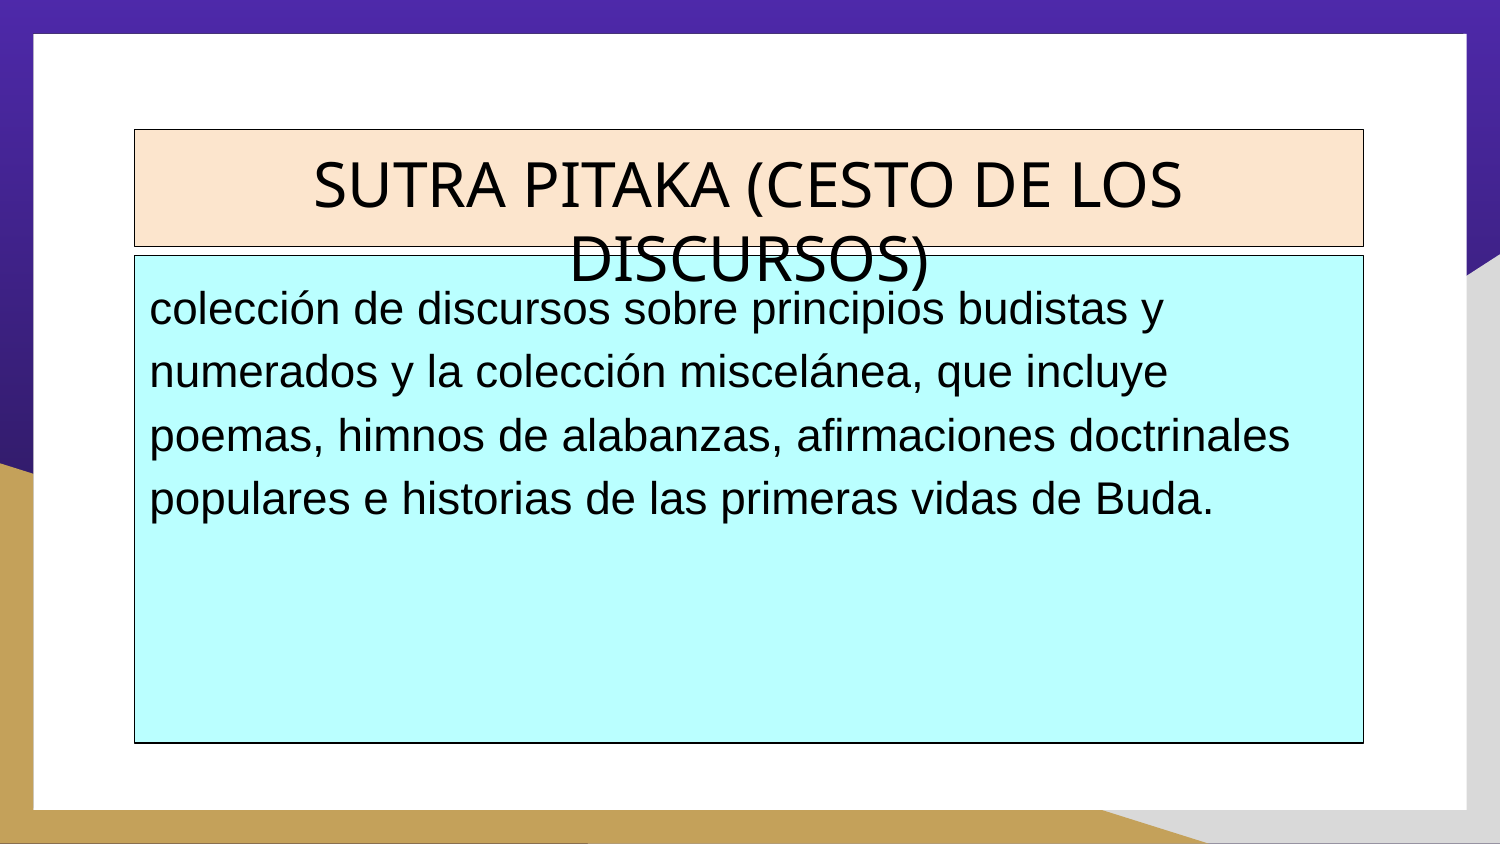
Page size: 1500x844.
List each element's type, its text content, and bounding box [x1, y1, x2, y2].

text_box SUTRA PITAKA (CESTO DE LOS DISCURSOS) [134, 129, 1364, 247]
list colección de discursos sobre principios budistas y numerados y la colección miscelánea, que incluye poemas, himnos de alabanzas, afirmaciones doctrinales populares e historias de las primeras vidas de Buda. [134, 255, 1364, 744]
